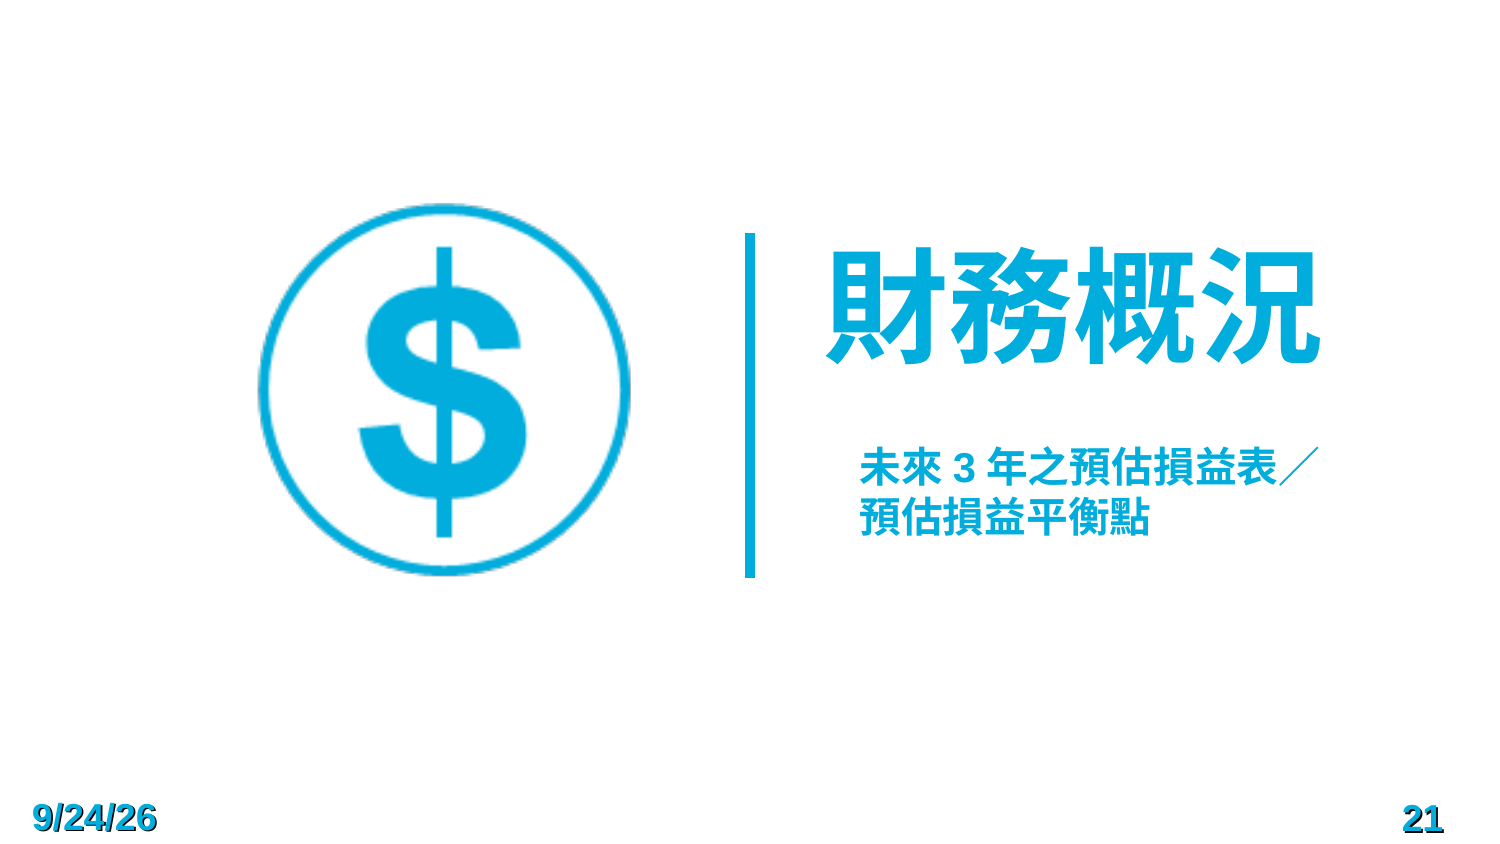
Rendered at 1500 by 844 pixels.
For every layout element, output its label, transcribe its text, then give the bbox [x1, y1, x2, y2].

text_box 未來3年之預估損益表／ 預估損益平衡點 [844, 433, 1319, 550]
text_box 21 [1386, 786, 1500, 832]
text_box 2017/10/27 [16, 784, 367, 830]
